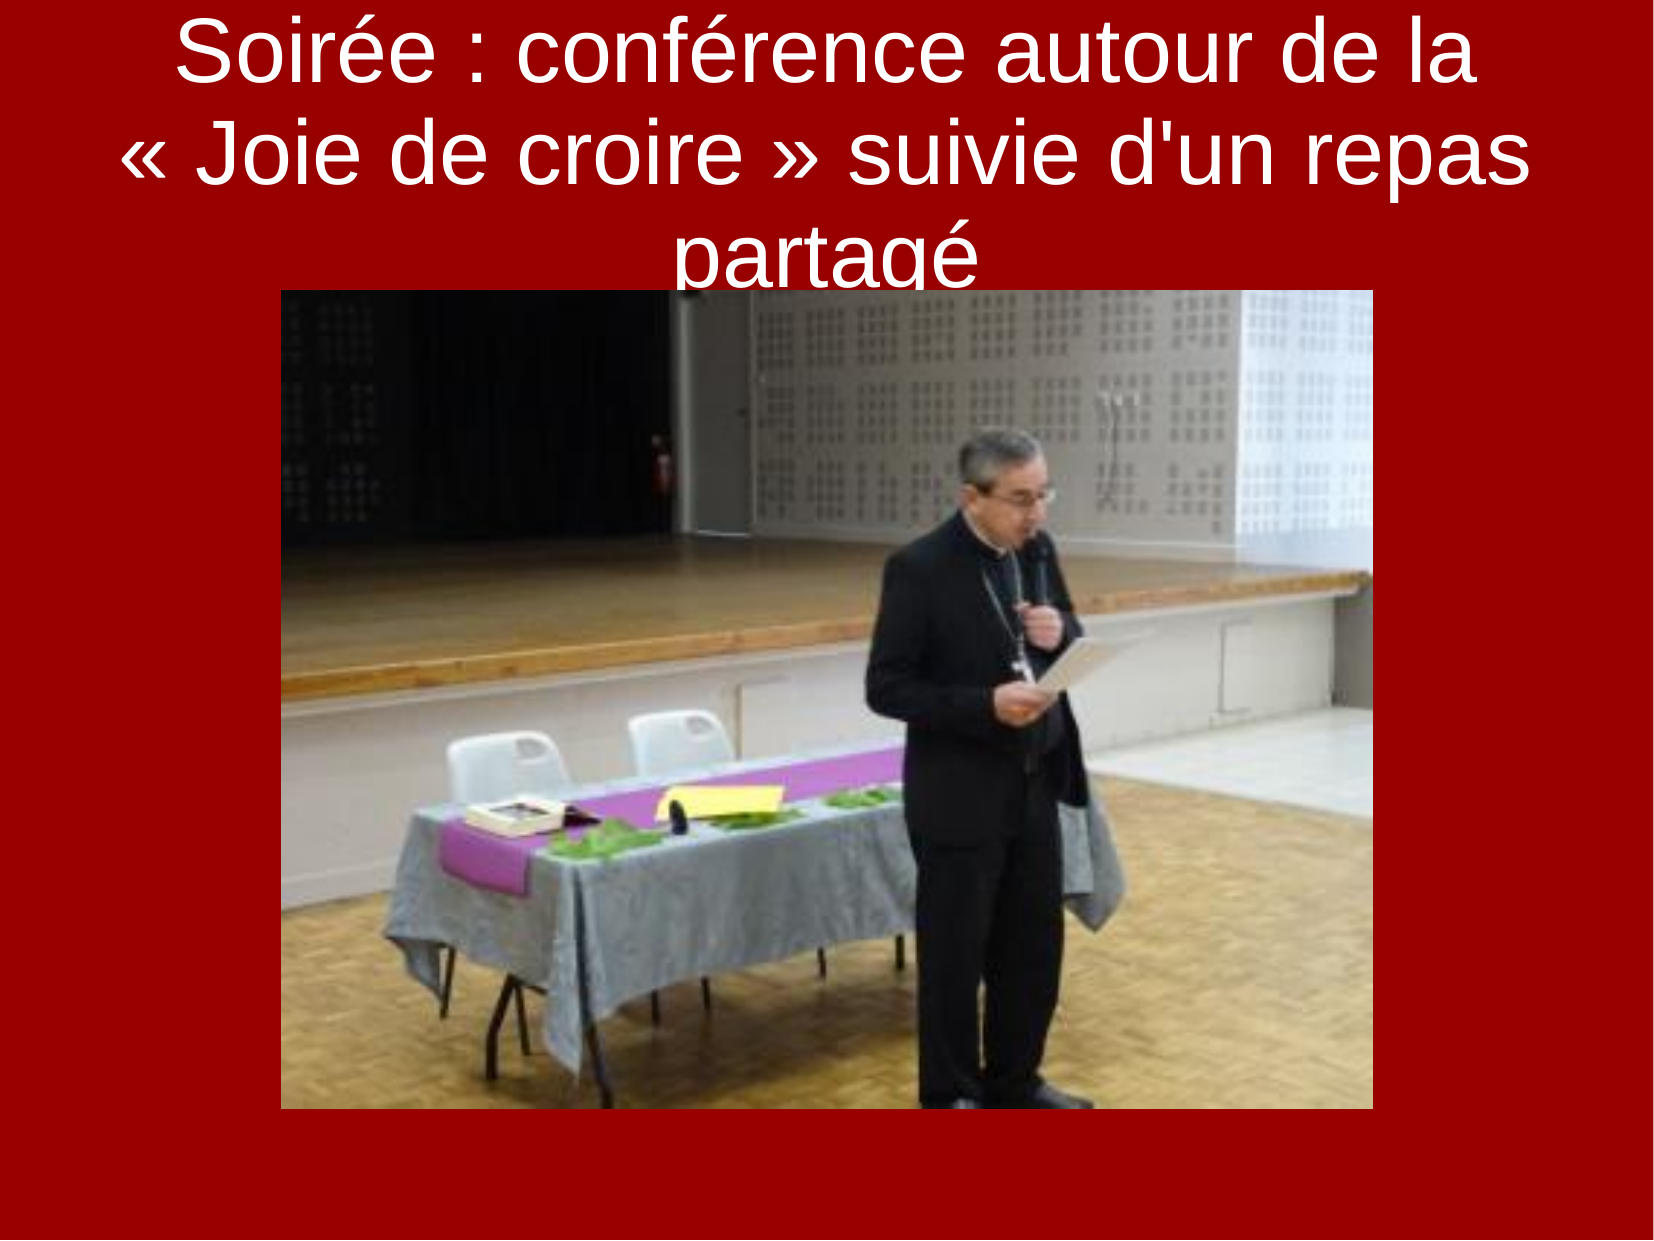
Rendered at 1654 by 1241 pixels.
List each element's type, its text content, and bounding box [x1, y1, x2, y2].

picture [281, 290, 1373, 1109]
title Soirée : conférence autour de la « Joie de croire » suivie d'un repas partagé [82, 0, 1571, 307]
